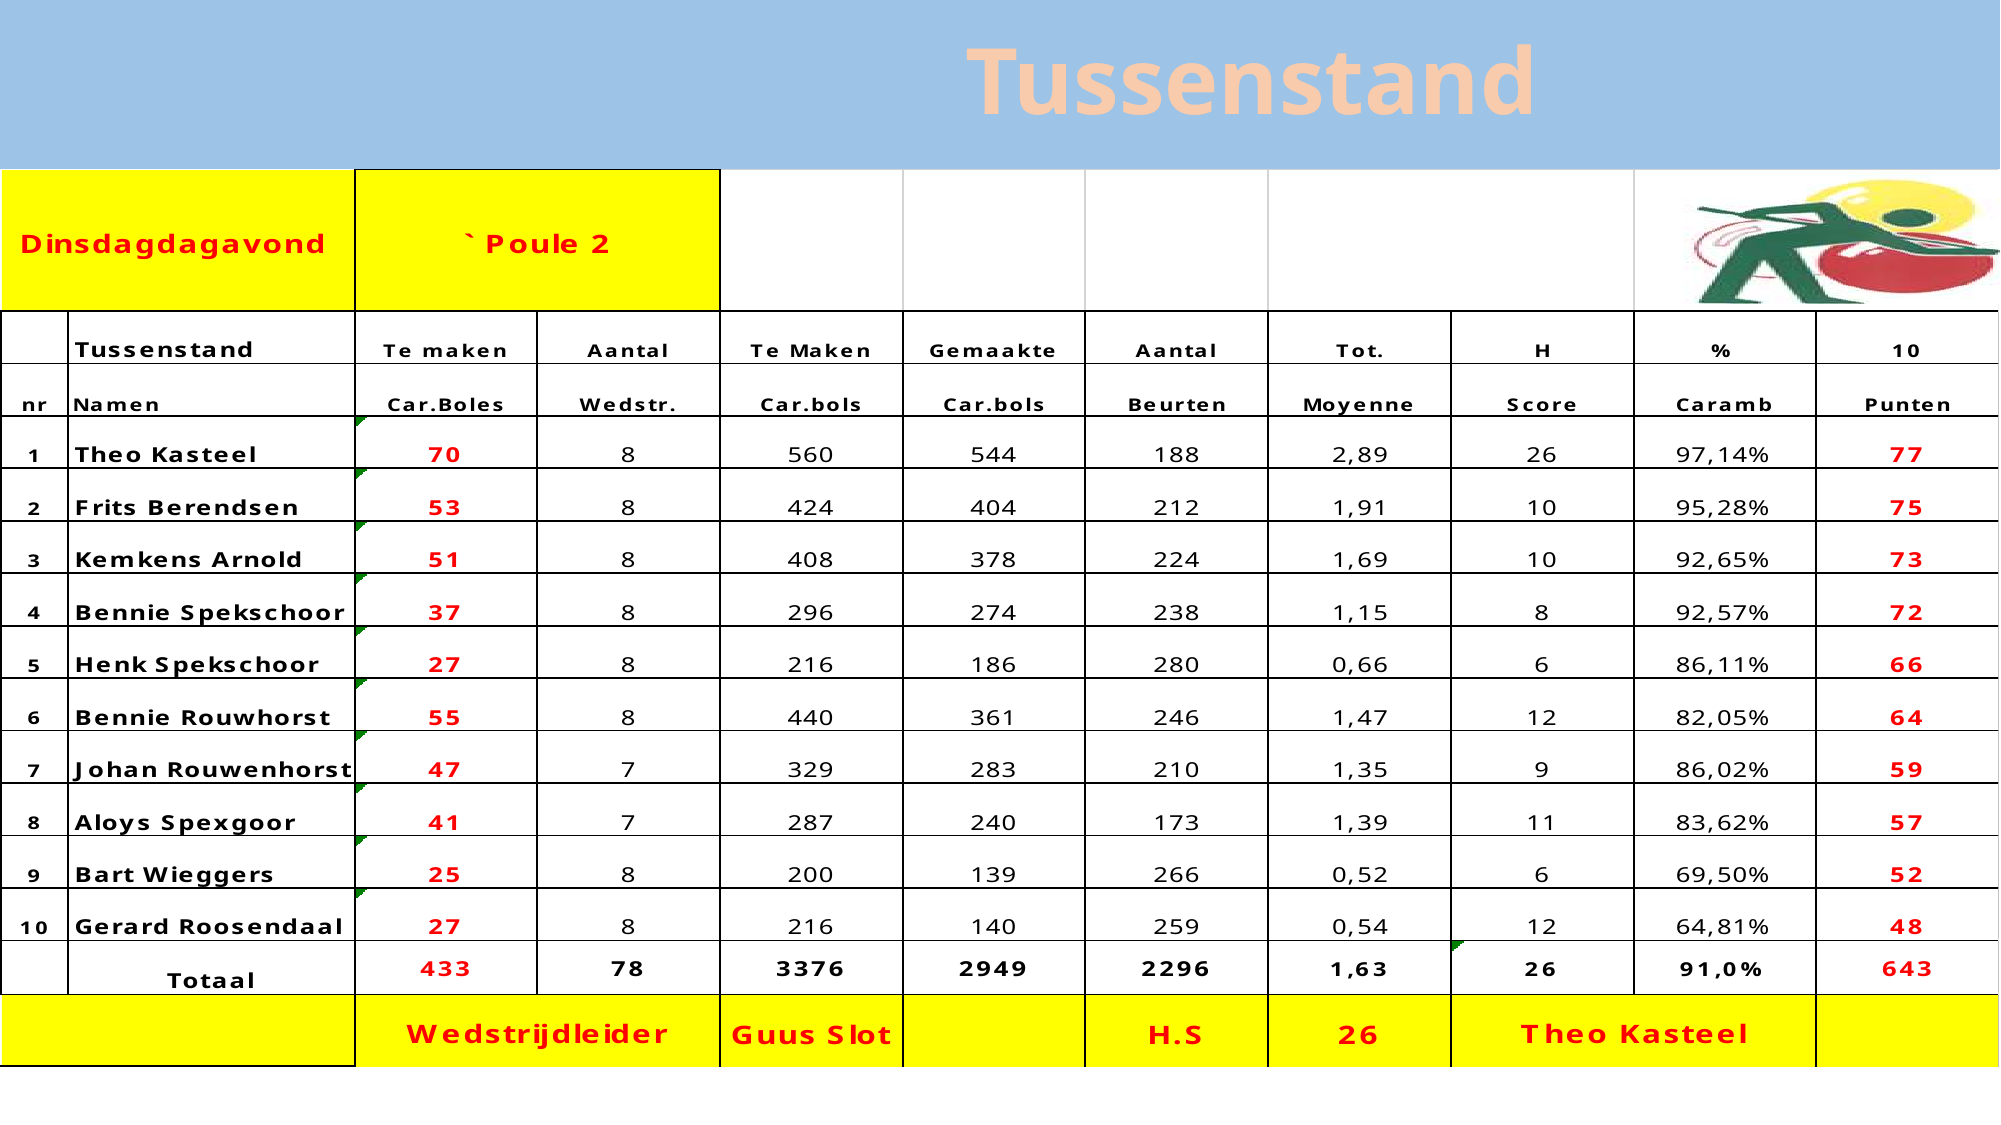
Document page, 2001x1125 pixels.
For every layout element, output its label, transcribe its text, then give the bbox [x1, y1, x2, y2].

picture [0, 168, 2000, 1069]
title Tussenstand [0, 0, 2000, 168]
